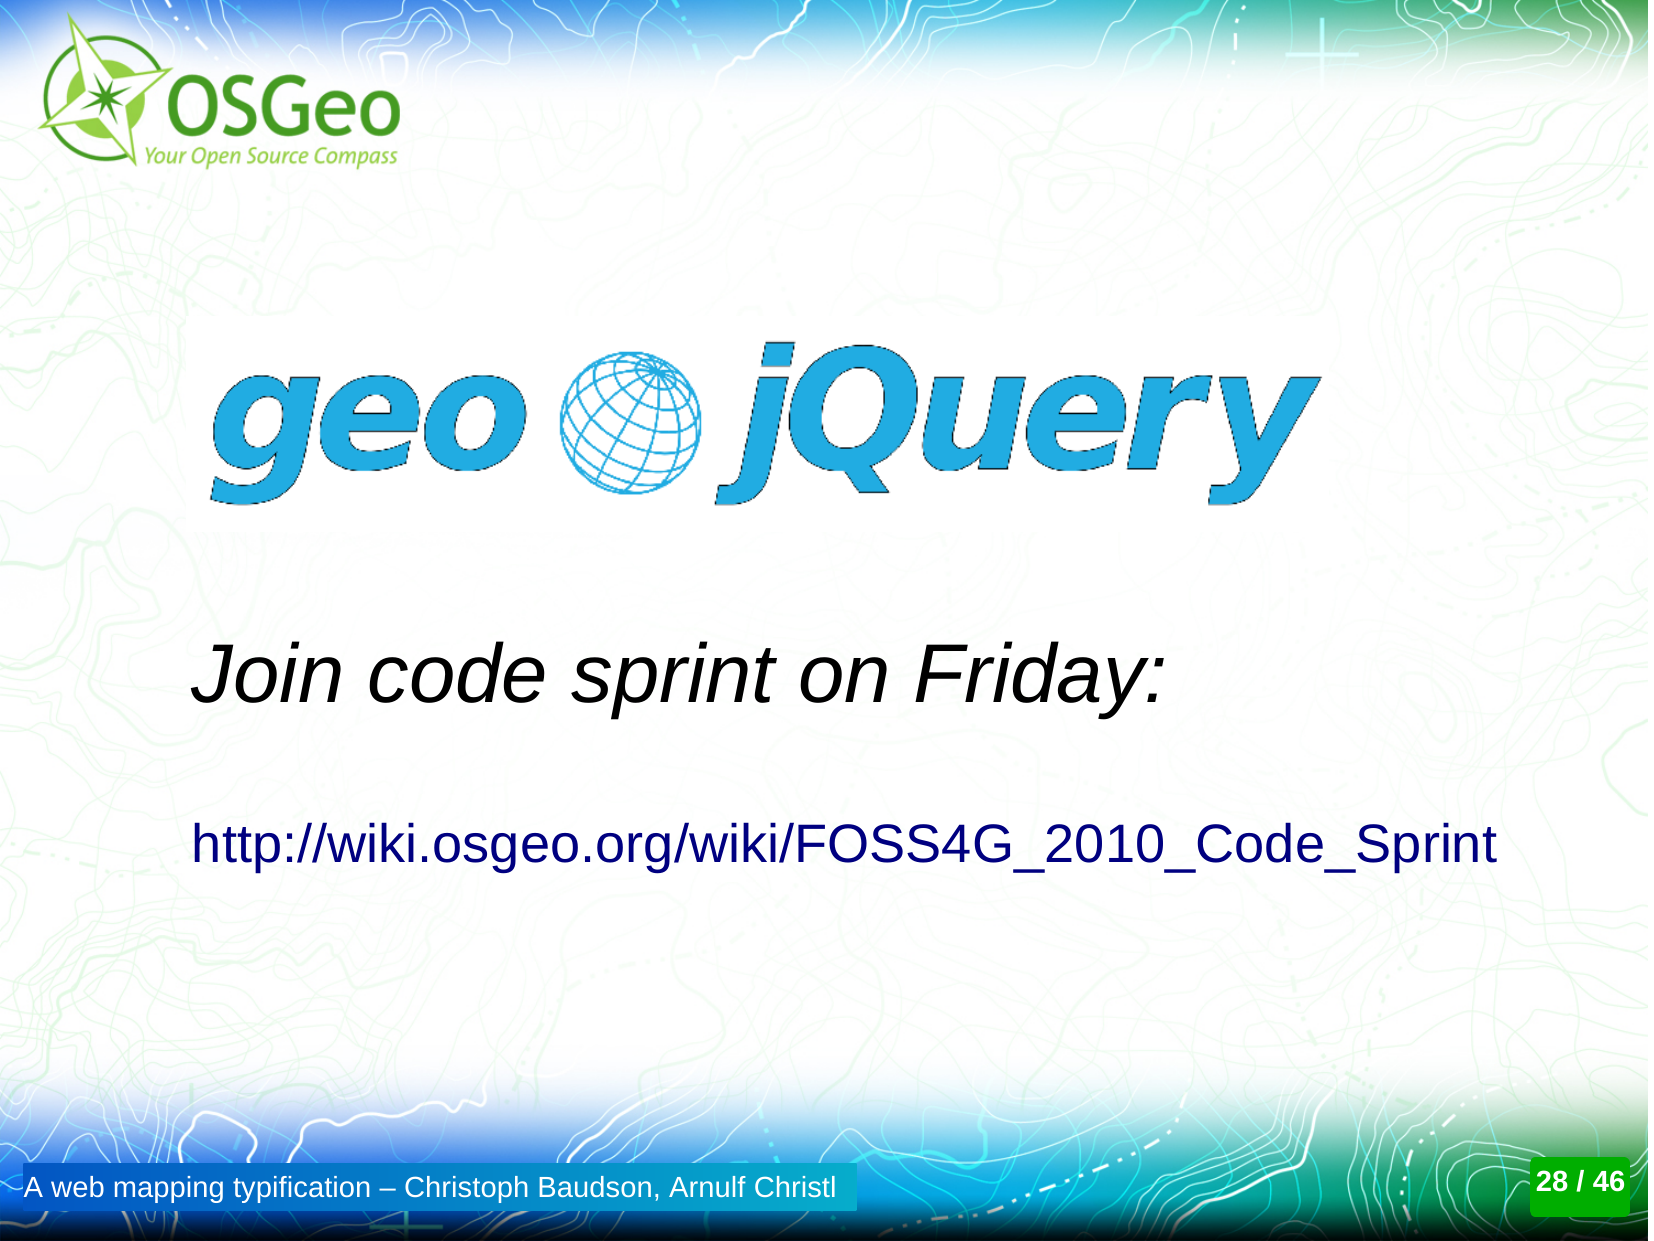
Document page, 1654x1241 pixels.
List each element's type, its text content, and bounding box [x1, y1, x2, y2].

picture [0, 0, 1648, 1241]
text_box Join code sprint on Friday: http://wiki.osgeo.org/wiki/FOSS4G_2010_Code_Sprint [177, 620, 1565, 945]
